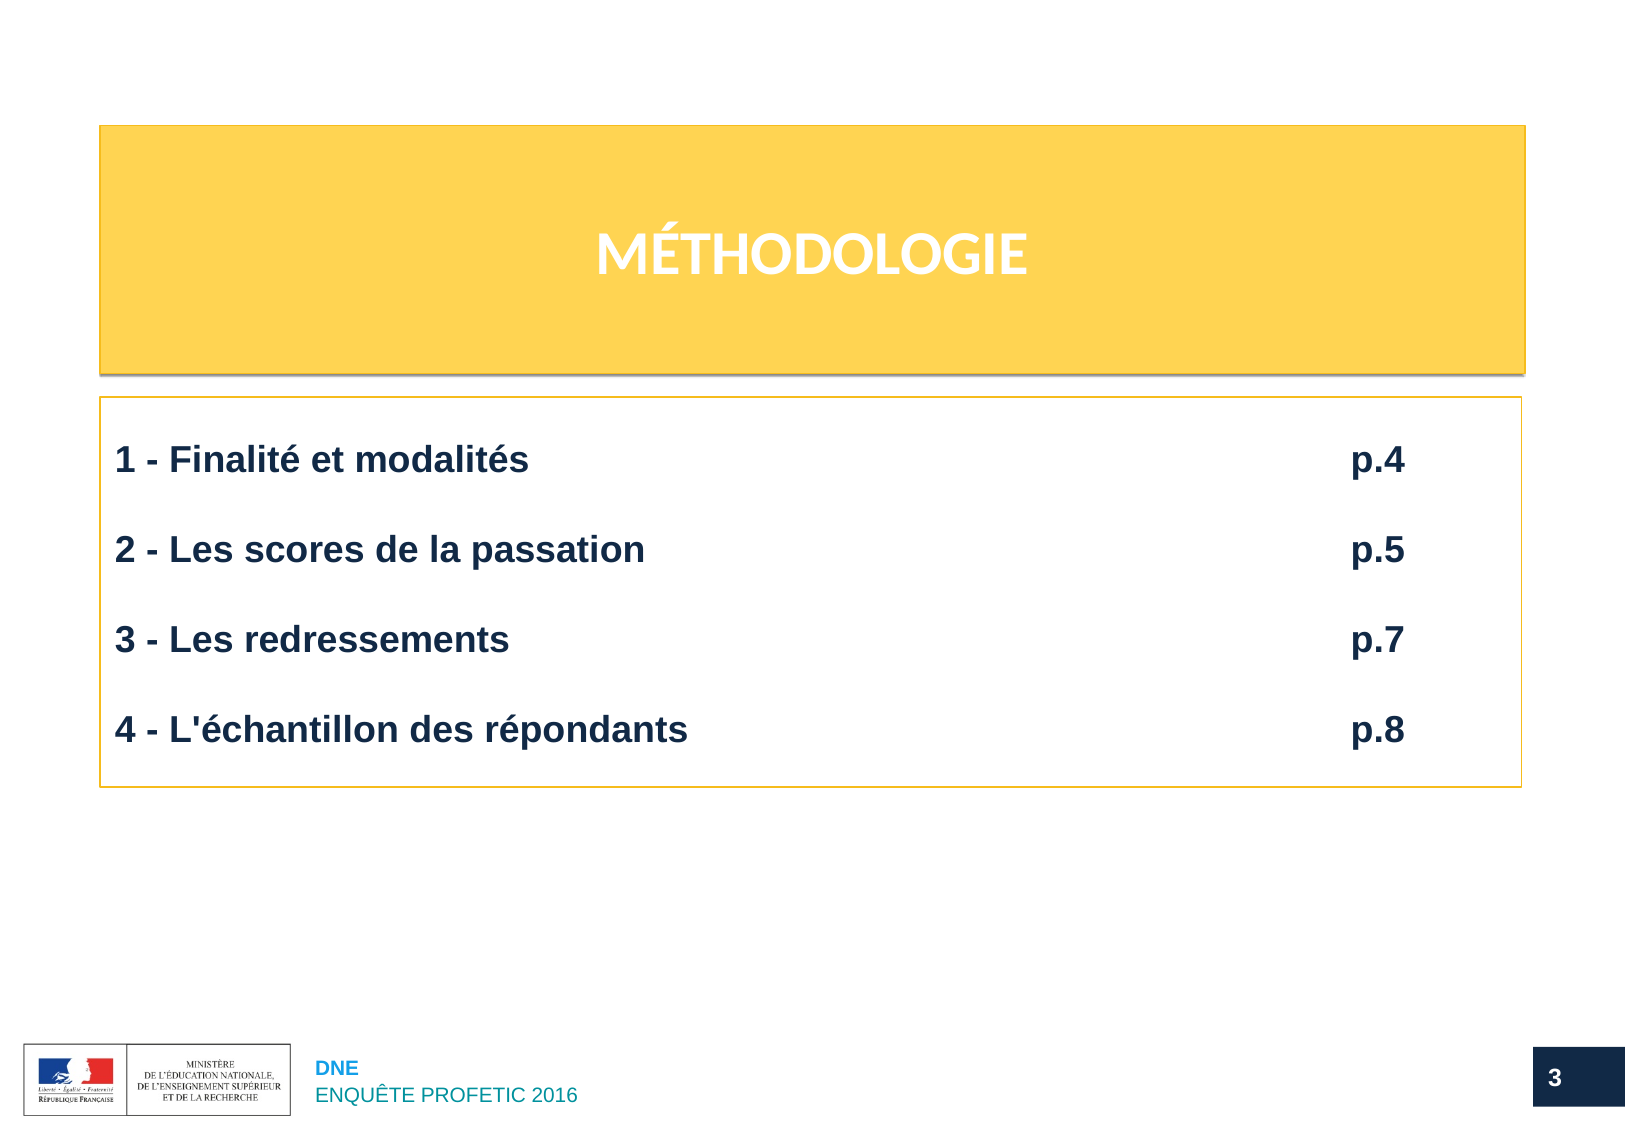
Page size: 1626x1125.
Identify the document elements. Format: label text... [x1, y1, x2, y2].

text_box 1 - Finalité et modalités p.4 2 - Les scores de la passation p.5 3 - Les redressements p.7 4 - L'échantillon des répondants p.8 [99, 397, 1522, 787]
title Méthodologie [99, 125, 1525, 374]
text_box 3 [1533, 1046, 1625, 1107]
